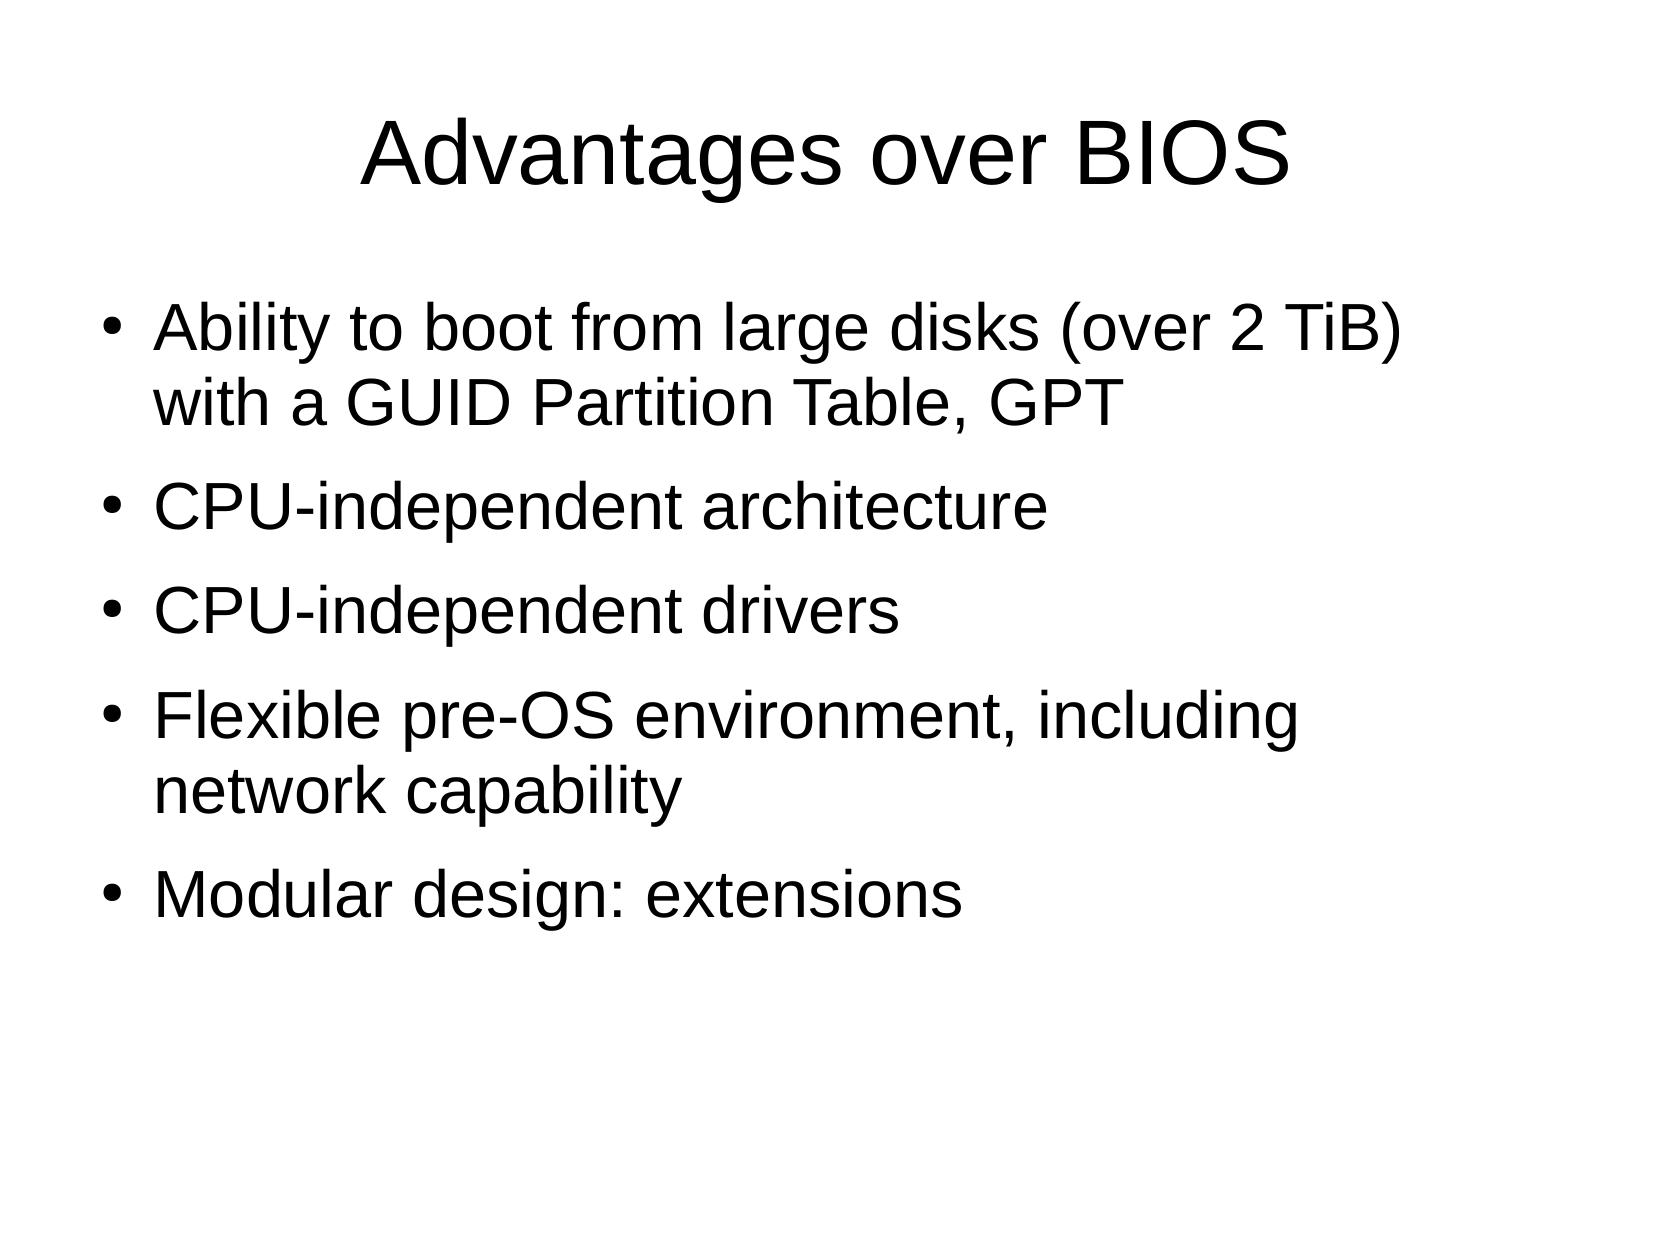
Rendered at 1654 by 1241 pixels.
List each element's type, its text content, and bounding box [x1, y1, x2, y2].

list Ability to boot from large disks (over 2 TiB) with a GUID Partition Table, GPT CPU-independent architecture CPU-independent drivers Flexible pre-OS environment, including network capability Modular design: extensions [82, 290, 1538, 1010]
title Advantages over BIOS [82, 49, 1571, 257]
